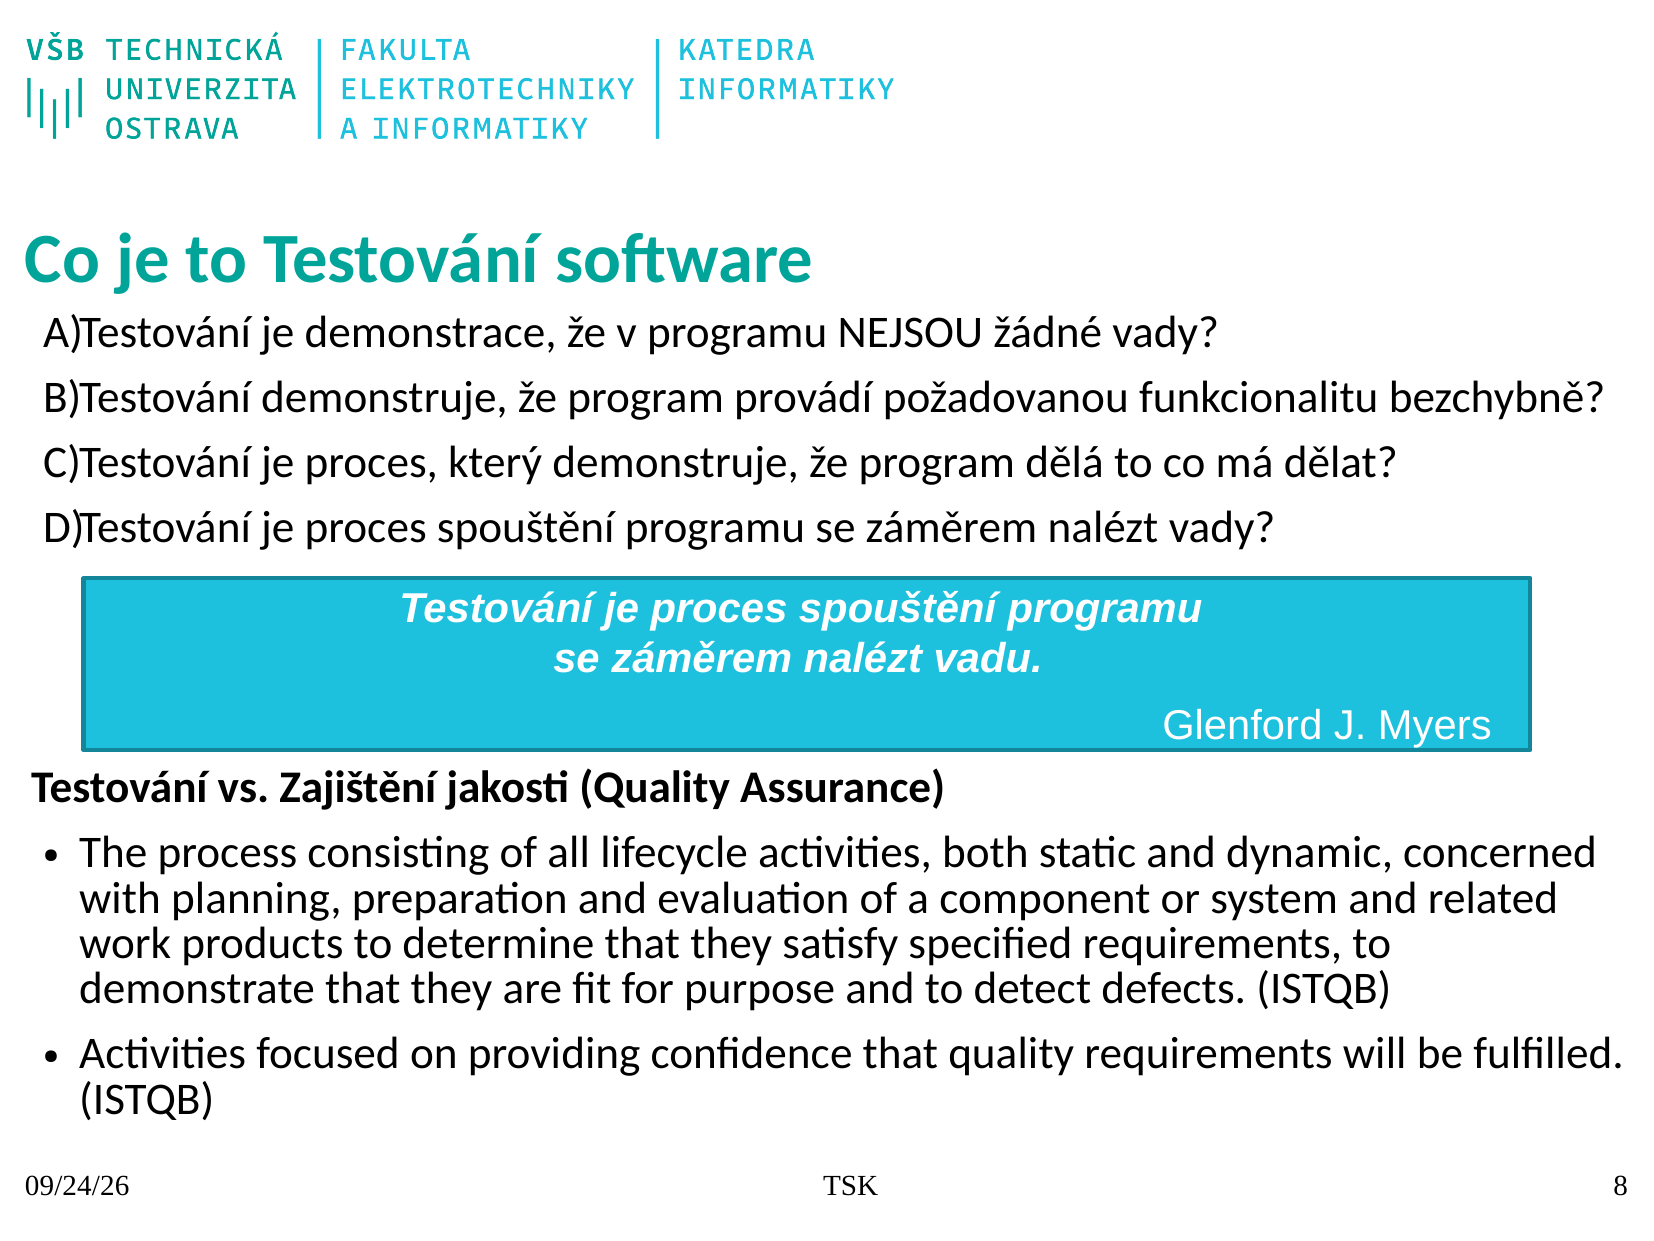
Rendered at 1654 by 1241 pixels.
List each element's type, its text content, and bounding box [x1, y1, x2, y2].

title Co je to Testování software [24, 169, 1629, 300]
picture [26, 31, 894, 139]
list Testování je demonstrace, že v programu NEJSOU žádné vady? Testování demonstruje, že program provádí požadovanou funkcionalitu bezchybně? Testování je proces, který demonstruje, že program dělá to co má dělat? Testování je proces spouštění programu se záměrem nalézt vady? Testování vs. Zajištění jakosti (Quality Assurance) The process consisting of all lifecycle activities, both static and dynamic, concerned with planning, preparation and evaluation of a component or system and related work products to determine that they satisfy specified requirements, to demonstrate that they are fit for purpose and to detect defects. (ISTQB) Activities focused on providing confidence that quality requirements will be fulfilled. (ISTQB) [31, 313, 1636, 1141]
text_box Testování je proces spouštění programu se záměrem nalézt vadu. Glenford J. Myers [83, 578, 1531, 750]
